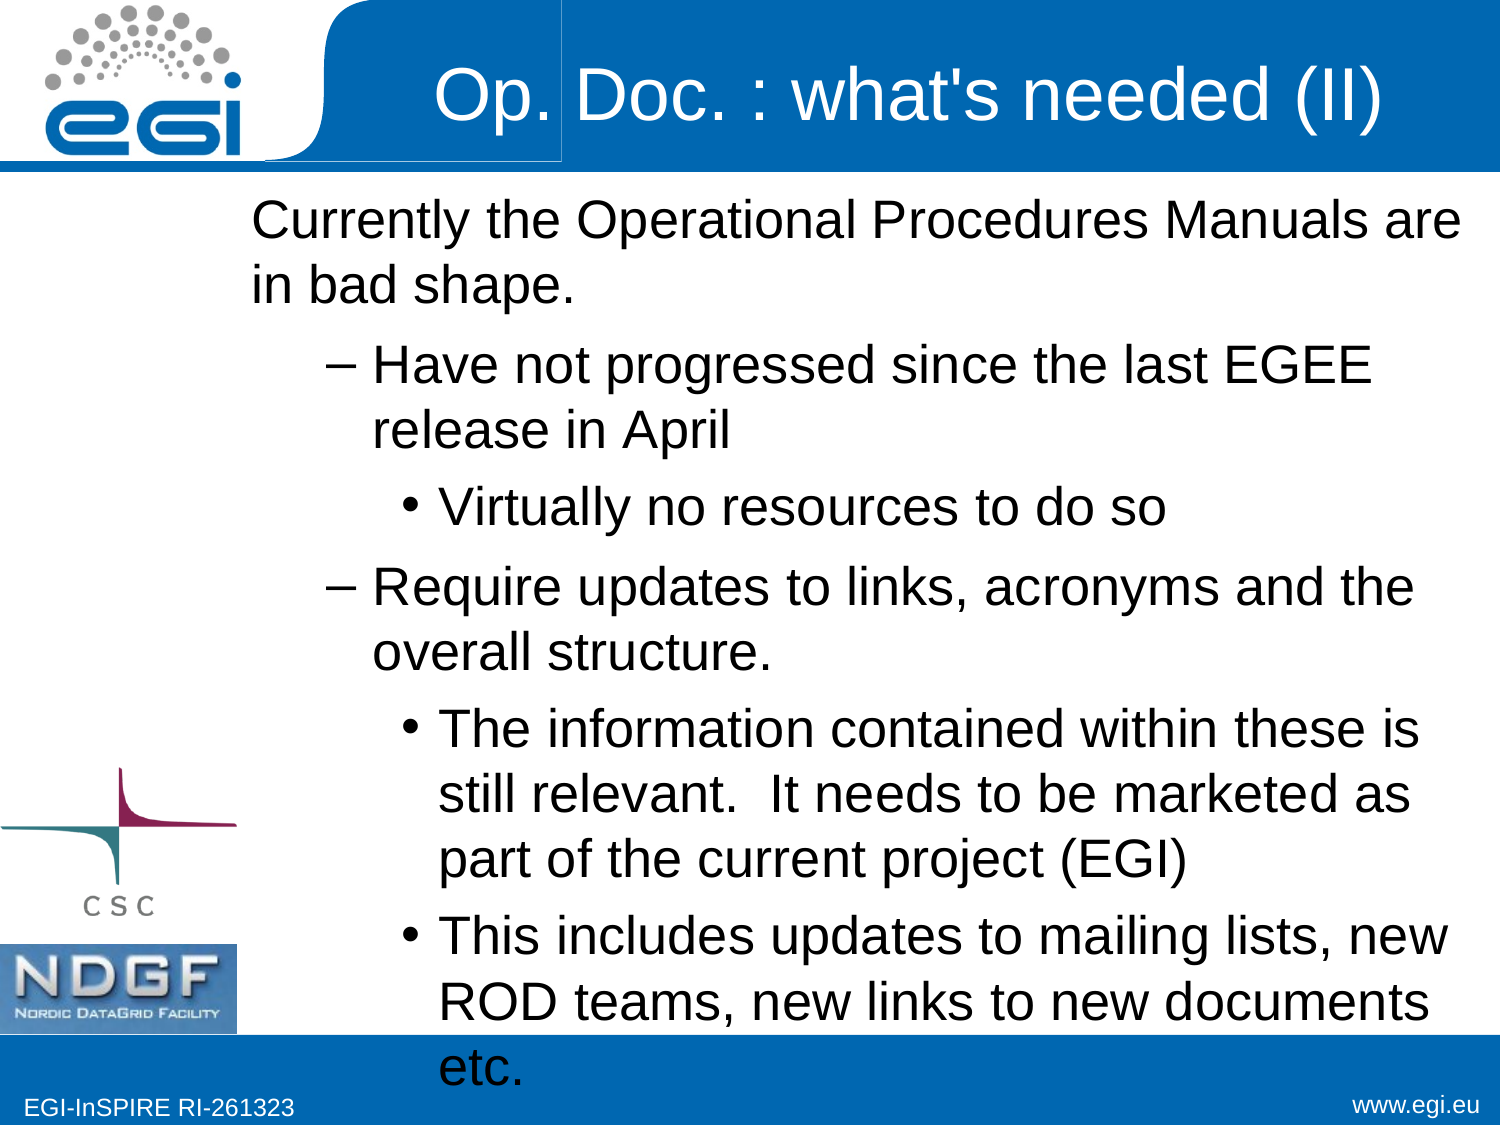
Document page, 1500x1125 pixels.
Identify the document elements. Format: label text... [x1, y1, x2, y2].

list Currently the Operational Procedures Manuals are in bad shape. Have not progressed since the last EGEE release in April Virtually no resources to do so Require updates to links, acronyms and the overall structure. The information contained within these is still relevant. It needs to be marketed as part of the current project (EGI) This includes updates to mailing lists, new ROD teams, new links to new documents etc. [236, 177, 1500, 1104]
title Op. Doc. : what's needed (II) [348, 0, 1471, 177]
picture [0, 767, 236, 916]
picture [0, 0, 265, 161]
picture [0, 944, 236, 1034]
